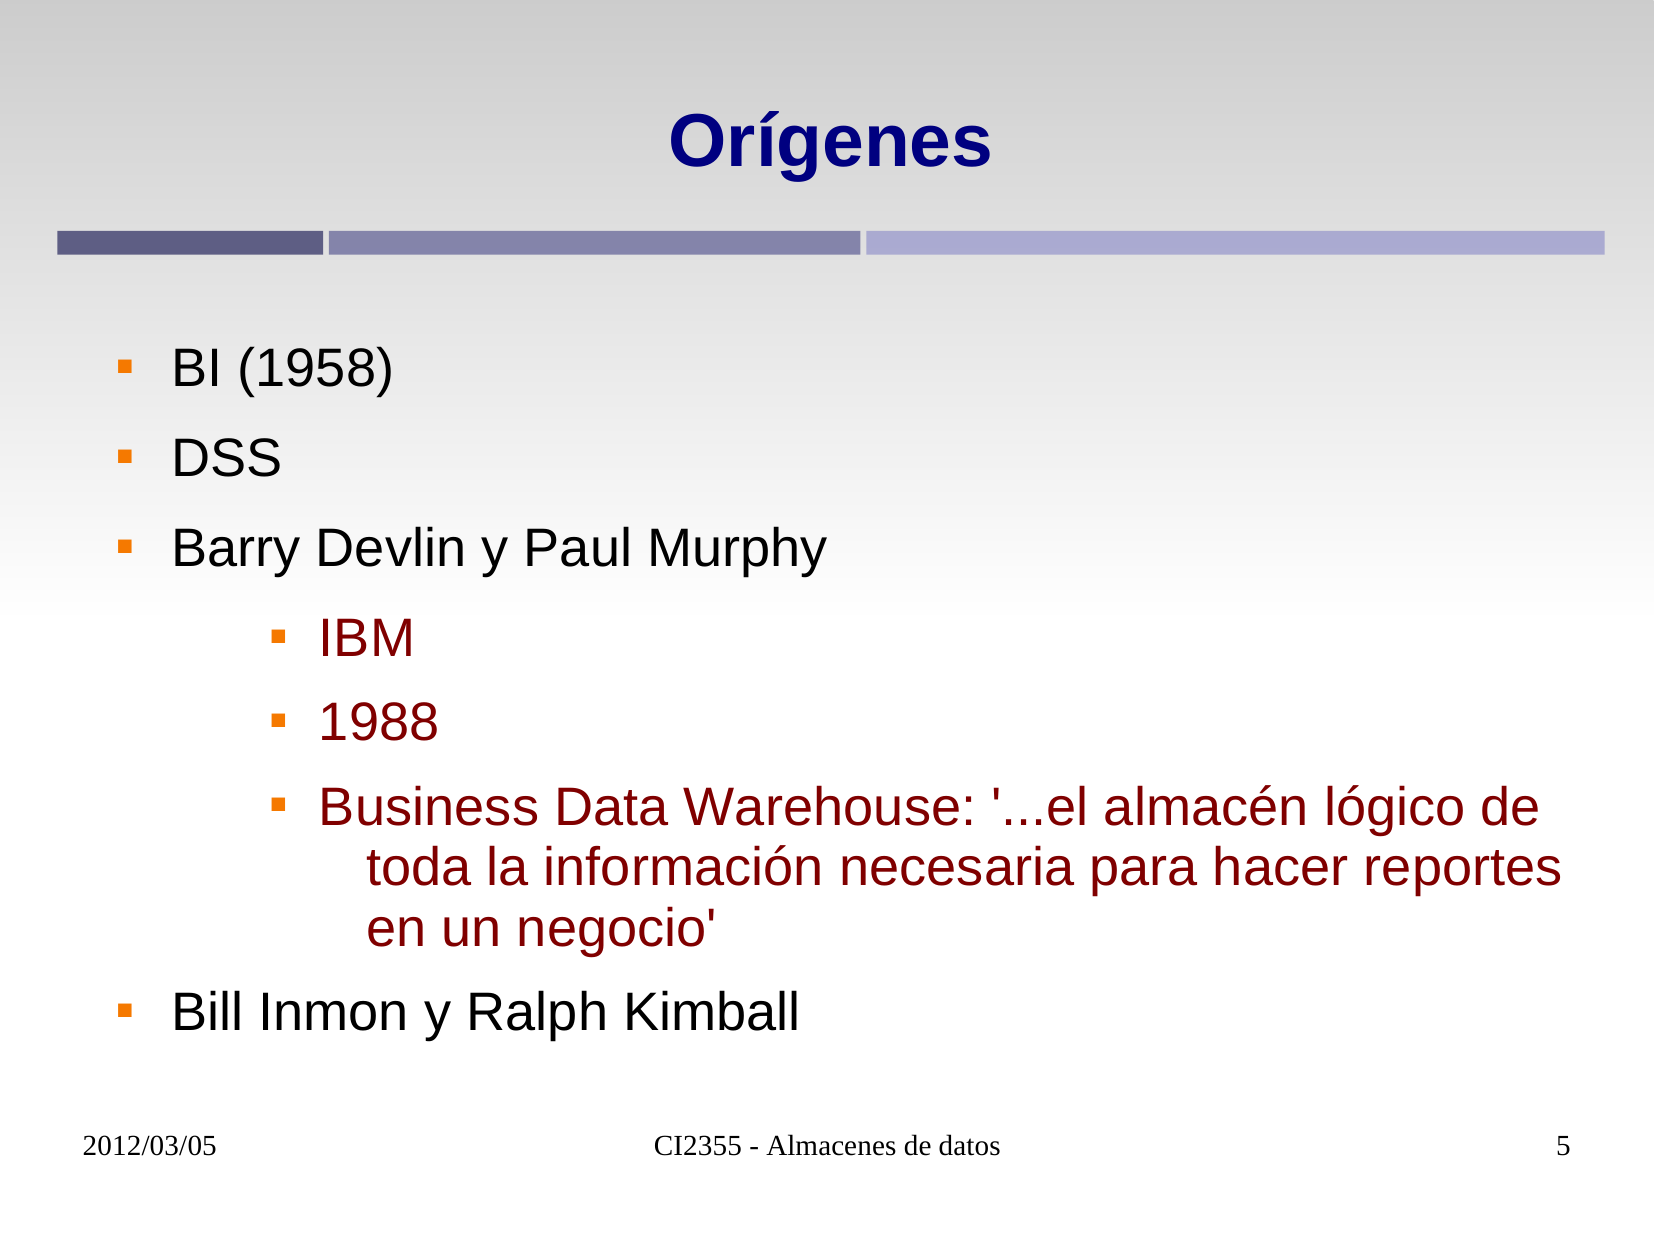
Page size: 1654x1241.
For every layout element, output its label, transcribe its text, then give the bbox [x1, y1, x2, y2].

title Orígenes [86, 55, 1576, 226]
list BI (1958) DSS Barry Devlin y Paul Murphy IBM 1988 Business Data Warehouse: '...el almacén lógico de toda la información necesaria para hacer reportes en un negocio' Bill Inmon y Ralph Kimball [82, 337, 1571, 1109]
